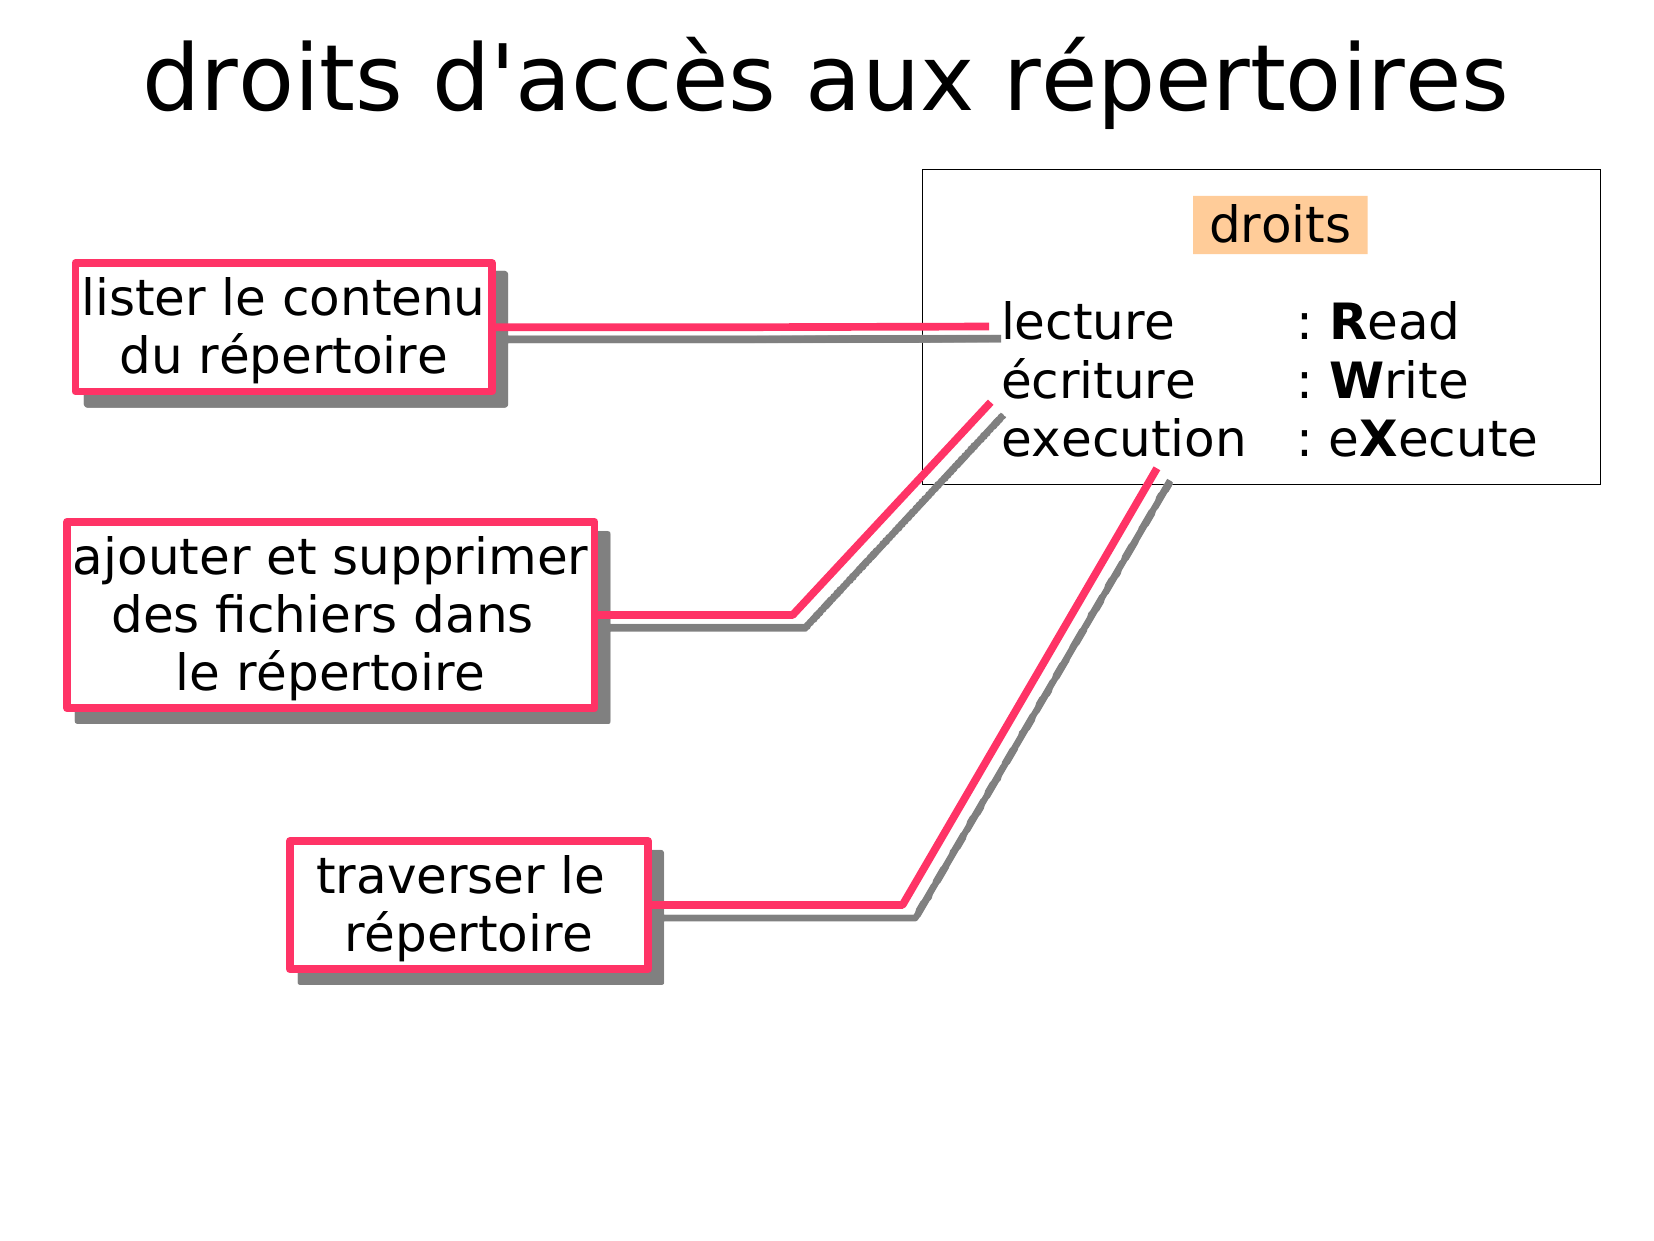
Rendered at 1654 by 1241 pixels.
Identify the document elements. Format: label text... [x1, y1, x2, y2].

text_box lecture : Read écriture : Write execution : eXecute [1001, 293, 1539, 469]
text_box lister le contenu du répertoire [75, 263, 493, 392]
text_box traverser le répertoire [289, 840, 649, 970]
text_box ajouter et supprimer des fichiers dans le répertoire [66, 521, 595, 709]
text_box droits [1193, 195, 1368, 255]
title droits d'accès aux répertoires [0, 17, 1654, 140]
